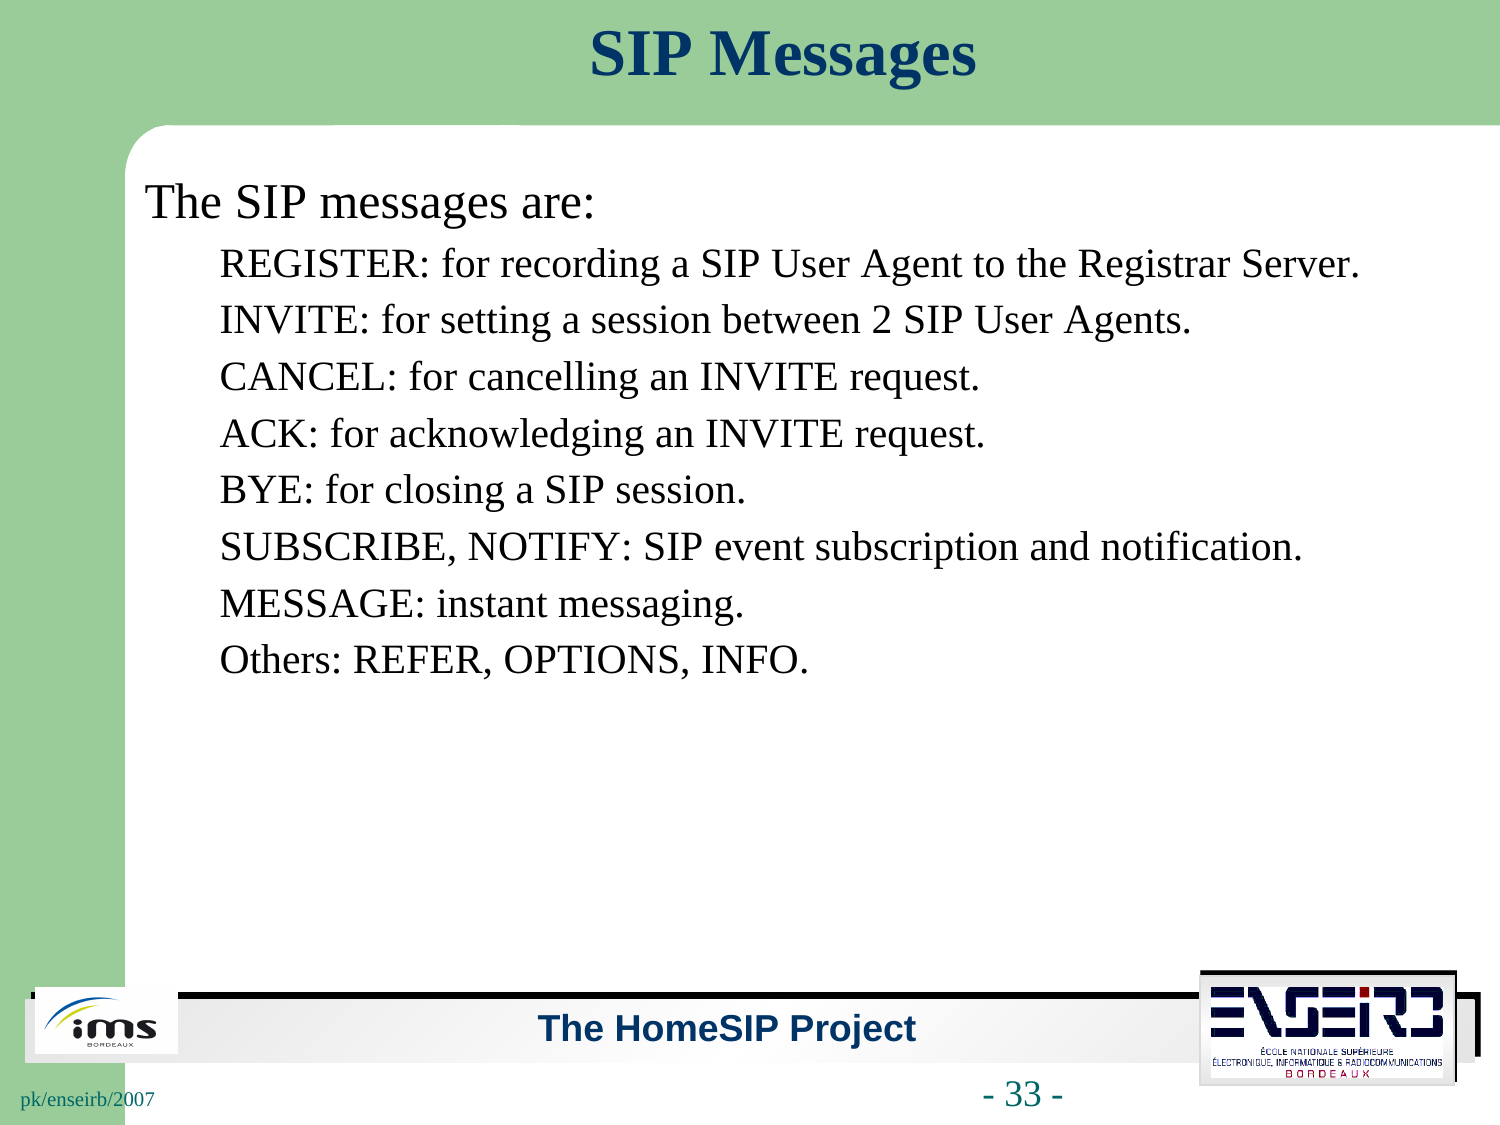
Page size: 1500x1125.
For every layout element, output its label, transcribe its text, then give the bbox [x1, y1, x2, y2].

text_box SIP Messages [246, 8, 1322, 99]
text_box The SIP messages are: REGISTER: for recording a SIP User Agent to the Registrar Server. INVITE: for setting a session between 2 SIP User Agents. CANCEL: for cancelling an INVITE request. ACK: for acknowledging an INVITE request. BYE: for closing a SIP session. SUBSCRIBE, NOTIFY: SIP event subscription and notification. MESSAGE: instant messaging. Others: REFER, OPTIONS, INFO. [129, 166, 1392, 778]
picture [35, 987, 178, 1054]
picture [1211, 987, 1443, 1078]
